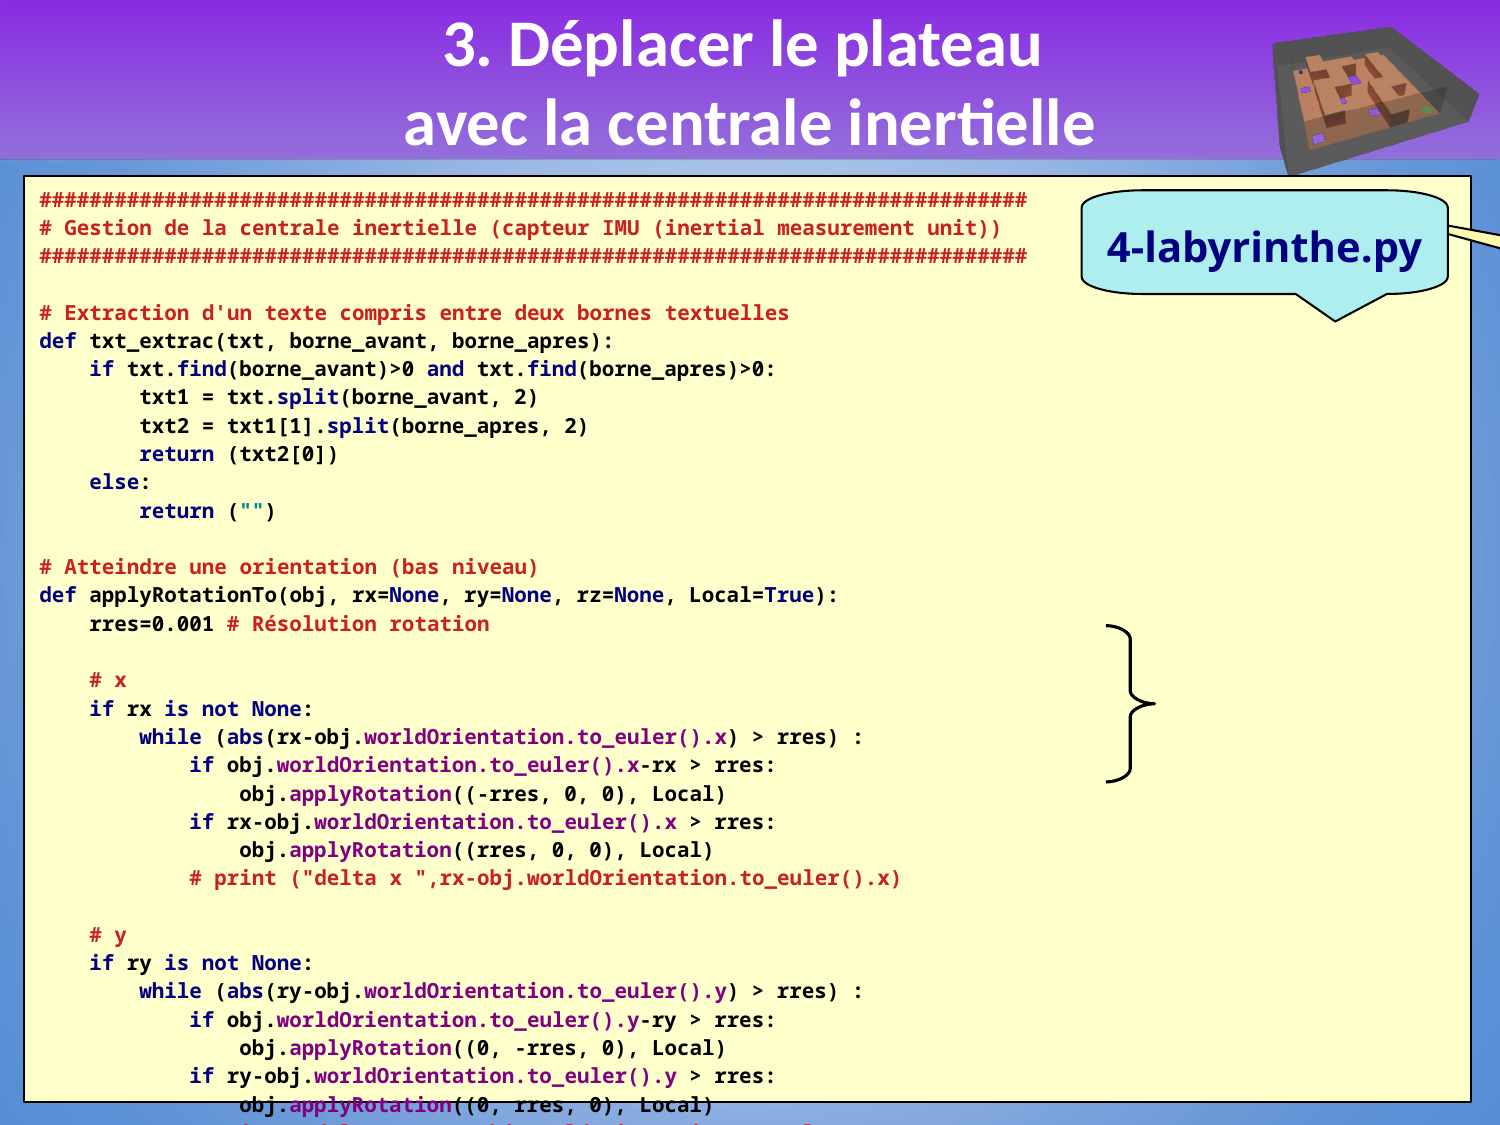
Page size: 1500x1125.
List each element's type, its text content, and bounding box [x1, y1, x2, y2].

text_box 3 : Ajout l’importation de la bibliothèque import serial [1448, 225, 1500, 249]
text_box 4-labyrinthe.py [1081, 190, 1448, 322]
text_box 3. Déplacer le plateau avec la centrale inertielle [0, 0, 1500, 159]
text_box ############################################################################### # Gestion de la centrale inertielle (capteur IMU (inertial measurement unit)) ############################################################################### # Extraction d'un texte compris entre deux bornes textuelles def txt_extrac(txt, borne_avant, borne_apres): if txt.find(borne_avant)>0 and txt.find(borne_apres)>0: txt1 = txt.split(borne_avant, 2) txt2 = txt1[1].split(borne_apres, 2) return (txt2[0]) else: return ("") # Atteindre une orientation (bas niveau) def applyRotationTo(obj, rx=None, ry=None, rz=None, Local=True): rres=0.001 # Résolution rotation # x if rx is not None: while (abs(rx-obj.worldOrientation.to_euler().x) > rres) : if obj.worldOrientation.to_euler().x-rx > rres: obj.applyRotation((-rres, 0, 0), Local) if rx-obj.worldOrientation.to_euler().x > rres: obj.applyRotation((rres, 0, 0), Local) # print ("delta x ",rx-obj.worldOrientation.to_euler().x) # y if ry is not None: while (abs(ry-obj.worldOrientation.to_euler().y) > rres) : if obj.worldOrientation.to_euler().y-ry > rres: obj.applyRotation((0, -rres, 0), Local) if ry-obj.worldOrientation.to_euler().y > rres: obj.applyRotation((0, rres, 0), Local) # print ("delta y ",ry-obj.worldOrientation.to_euler().y) # z if rz is not None: while (abs(rz-obj.worldOrientation.to_euler().z) > rres) : if obj.worldOrientation.to_euler().z-rz > rres: obj.applyRotation((0, 0, -rres), Local) if rz-obj.worldOrientation.to_euler().z > rres: obj.applyRotation((0, 0, rres), Local) # print ("delta z ",rz-obj.worldOrientation.to_euler().z) [23, 176, 1471, 1103]
picture [0, 27, 1500, 1125]
